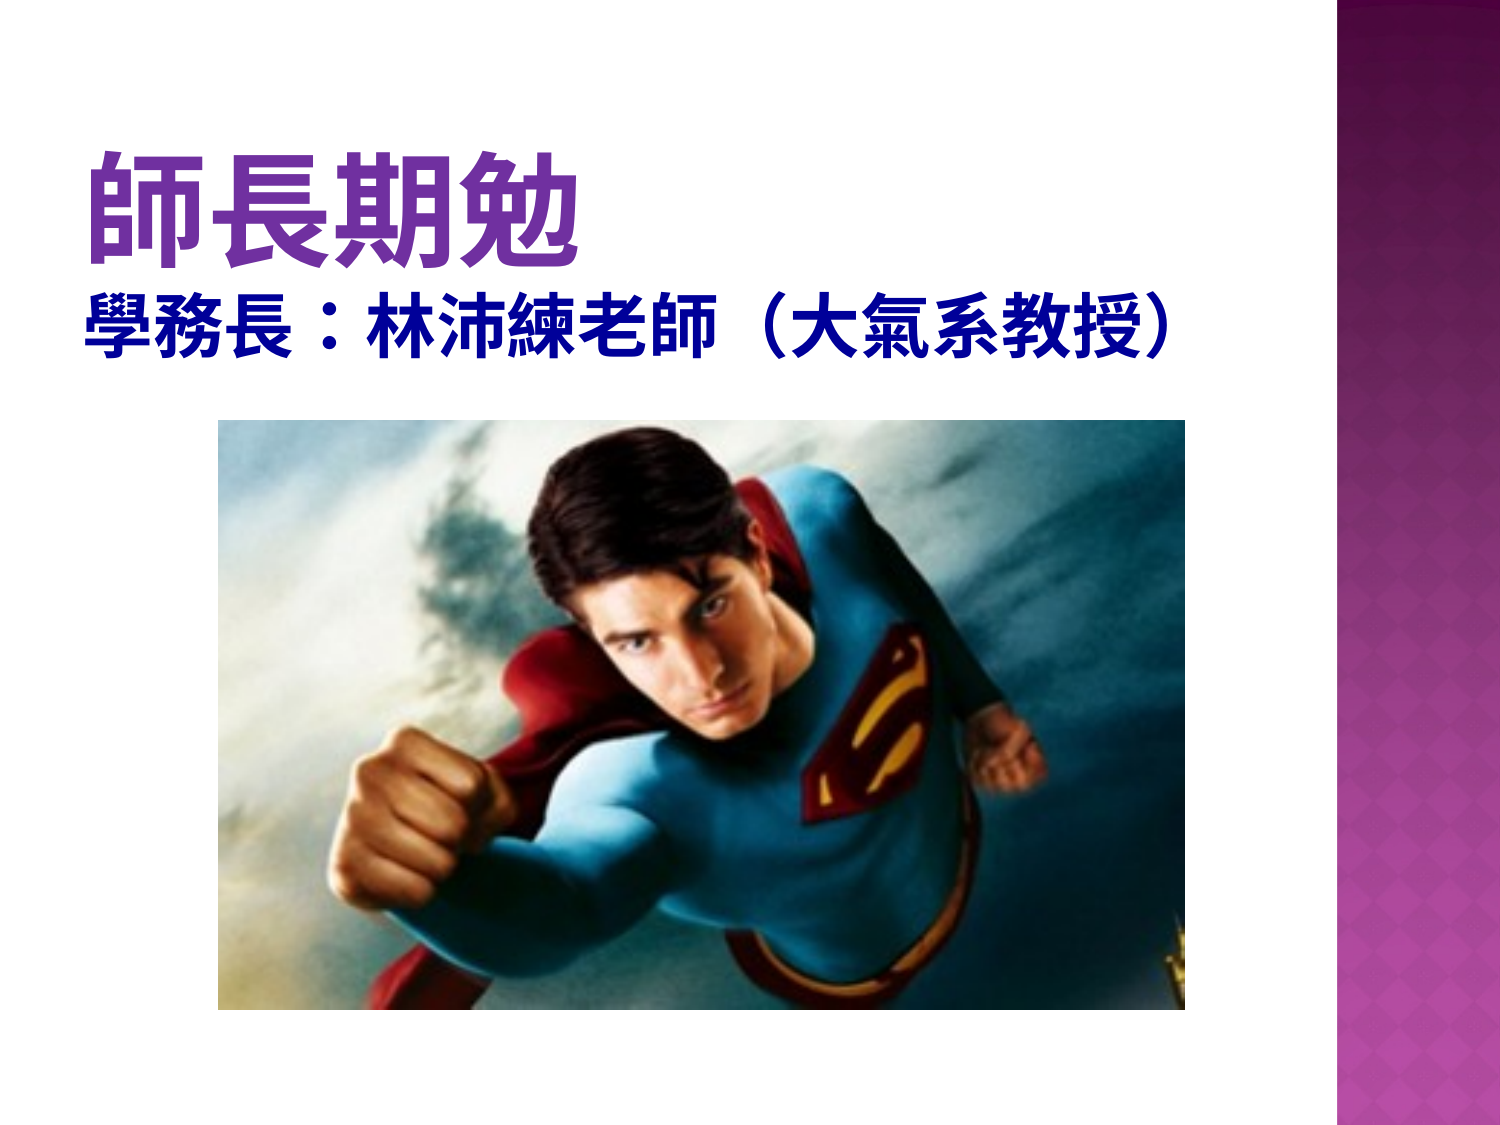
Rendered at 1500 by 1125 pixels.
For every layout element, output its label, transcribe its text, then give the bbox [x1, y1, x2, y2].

picture [218, 420, 1185, 1010]
picture [1166, 674, 1179, 680]
picture [1150, 536, 1161, 543]
title 師長期勉 學務長：林沛練老師（大氣系教授） [75, 52, 1263, 368]
